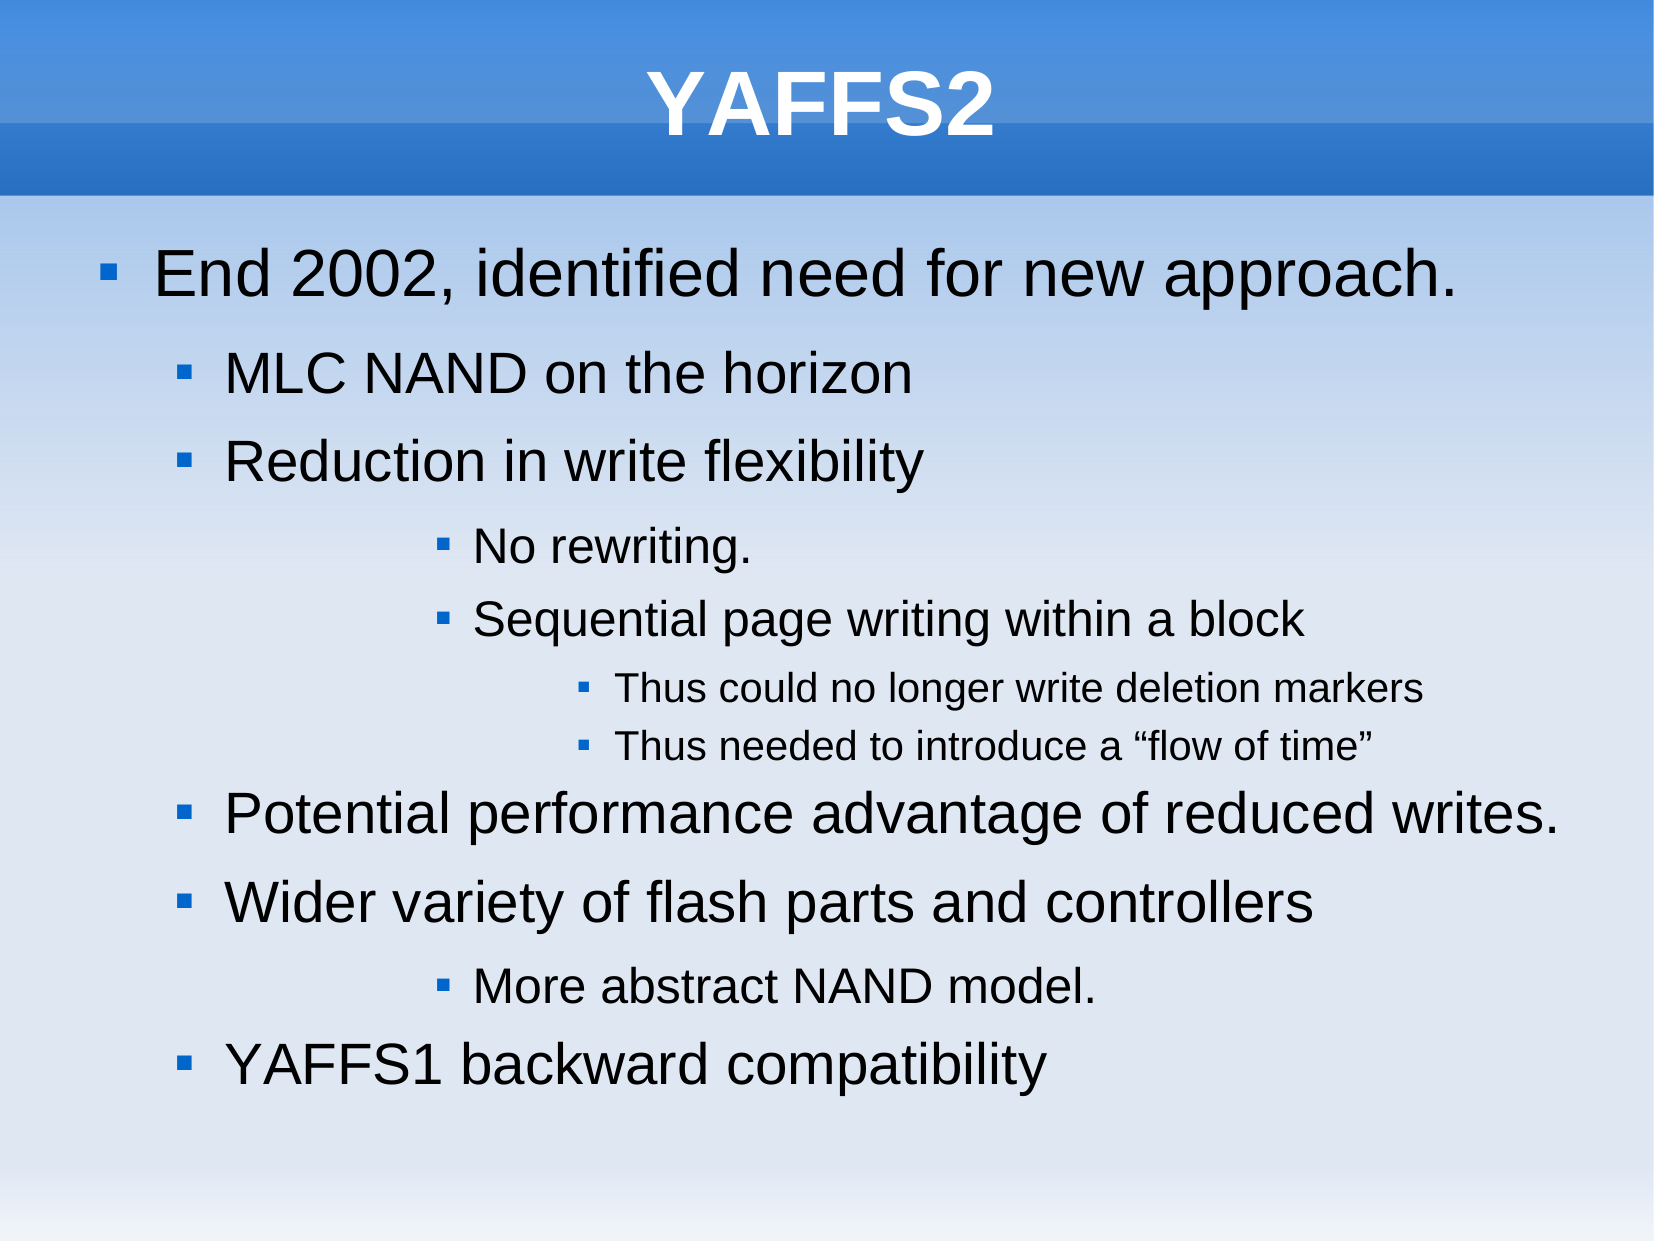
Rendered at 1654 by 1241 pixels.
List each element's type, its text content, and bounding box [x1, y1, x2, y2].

title YAFFS2 [76, 0, 1565, 208]
list End 2002, identified need for new approach. MLC NAND on the horizon Reduction in write flexibility No rewriting. Sequential page writing within a block Thus could no longer write deletion markers Thus needed to introduce a “flow of time” Potential performance advantage of reduced writes. Wider variety of flash parts and controllers More abstract NAND model. YAFFS1 backward compatibility [82, 236, 1565, 1152]
picture [0, 0, 1654, 1241]
